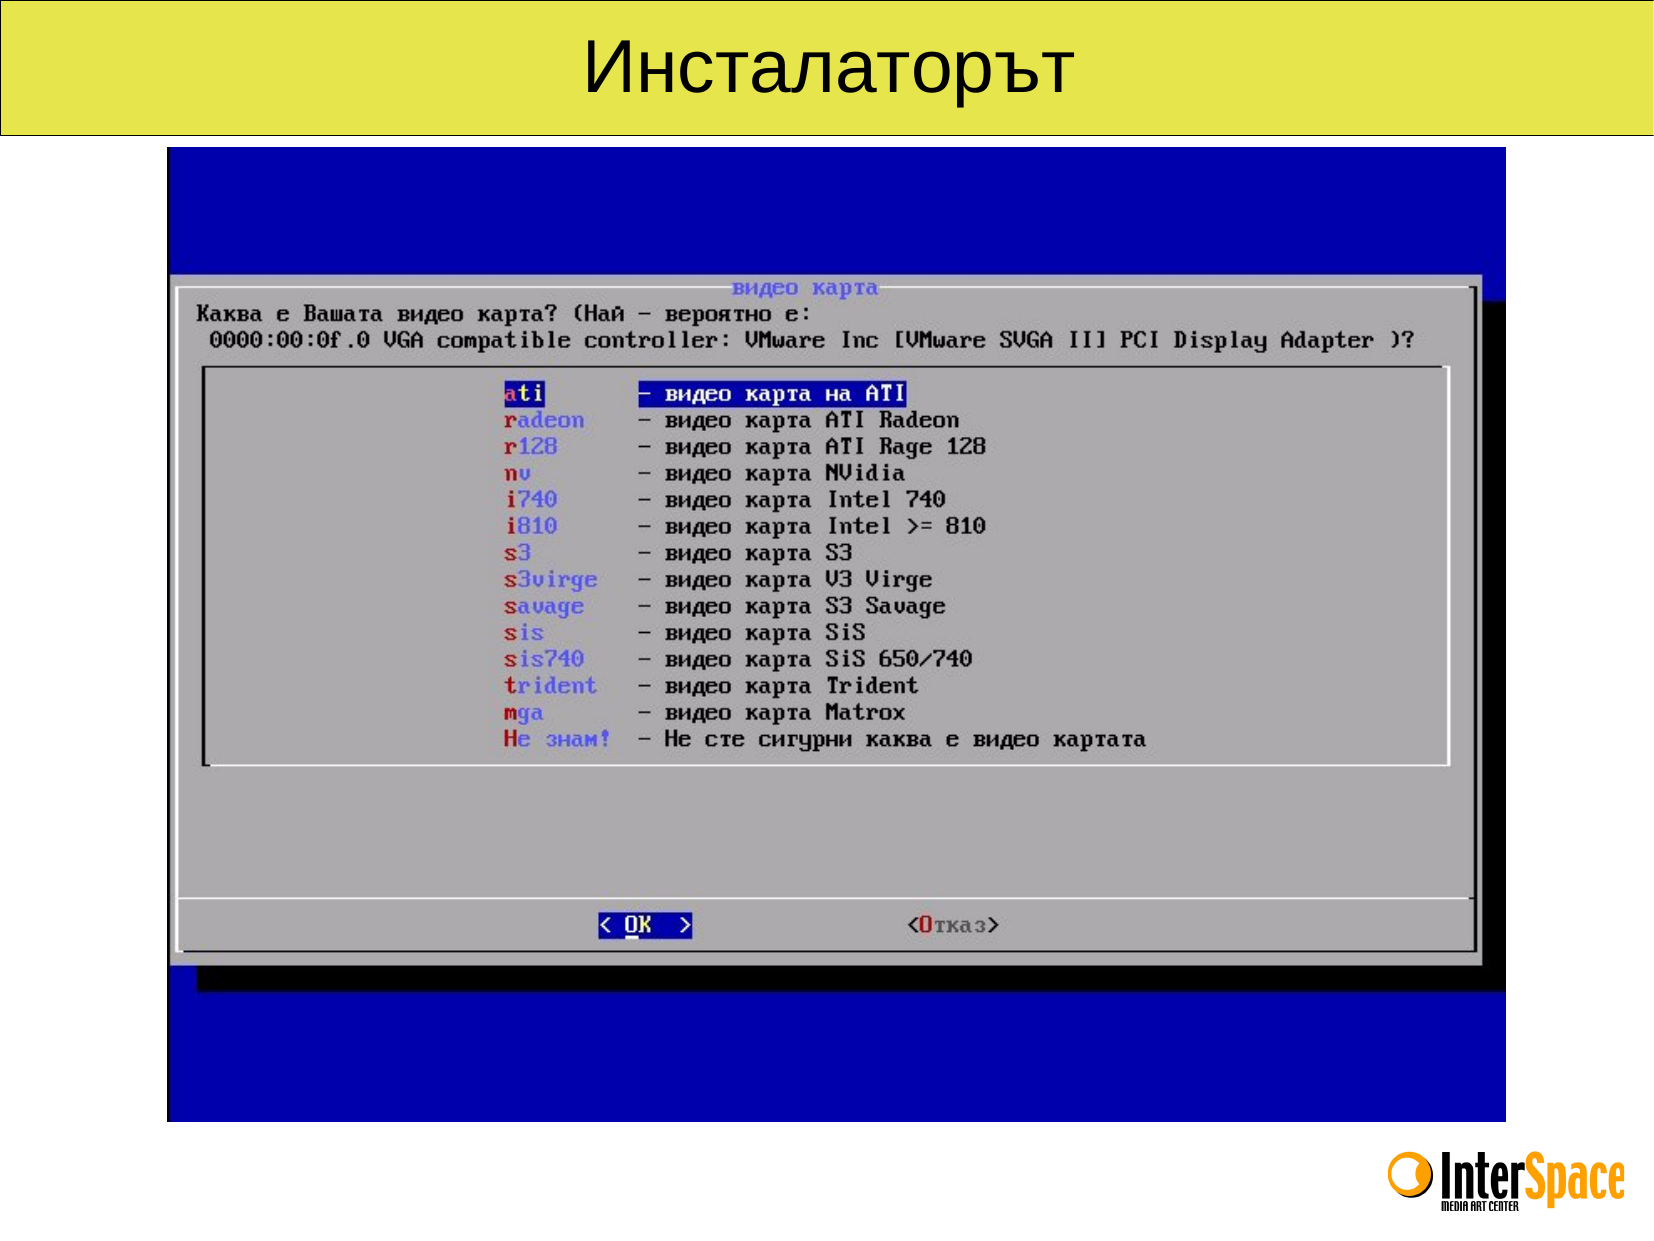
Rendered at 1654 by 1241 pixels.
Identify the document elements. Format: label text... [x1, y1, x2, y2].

title Инсталаторът [123, 14, 1536, 119]
picture [167, 147, 1506, 1123]
